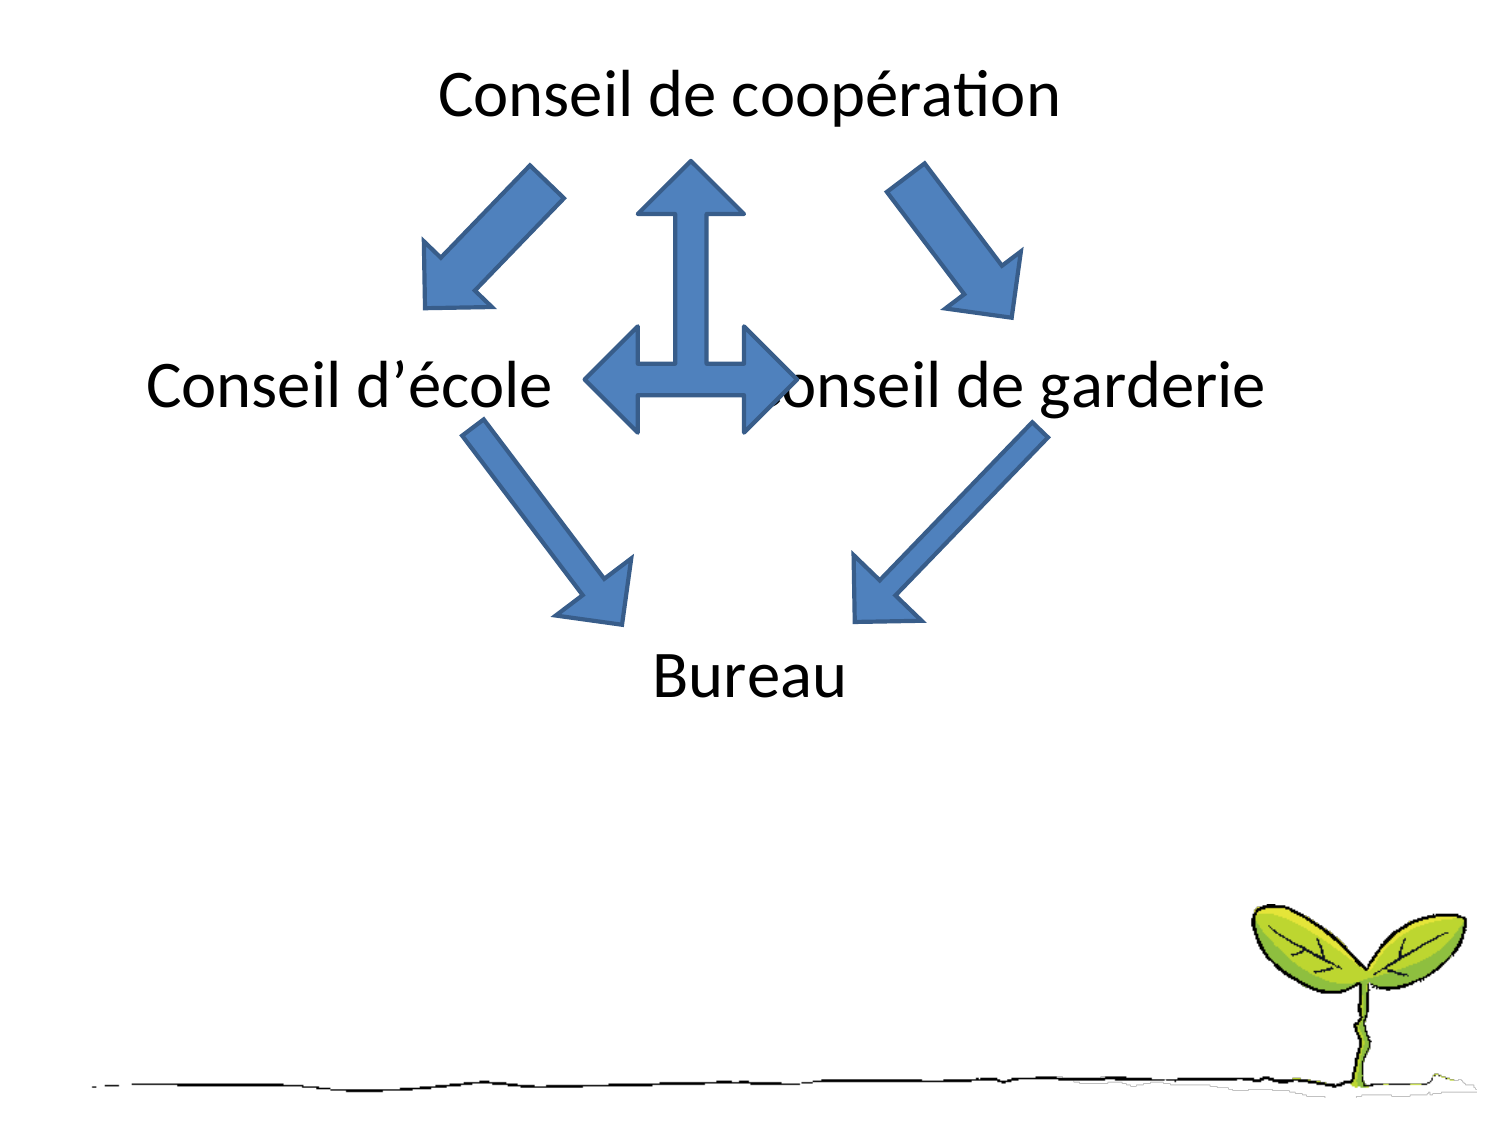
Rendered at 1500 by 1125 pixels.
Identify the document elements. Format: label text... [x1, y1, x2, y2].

picture [88, 904, 1477, 1098]
text_box [423, 165, 564, 309]
text_box [886, 163, 1021, 318]
text_box [584, 160, 798, 433]
list Conseil de coopération Conseil d’école Conseil de garderie Bureau [75, 42, 1426, 1005]
text_box [853, 422, 1048, 622]
text_box [462, 419, 632, 625]
